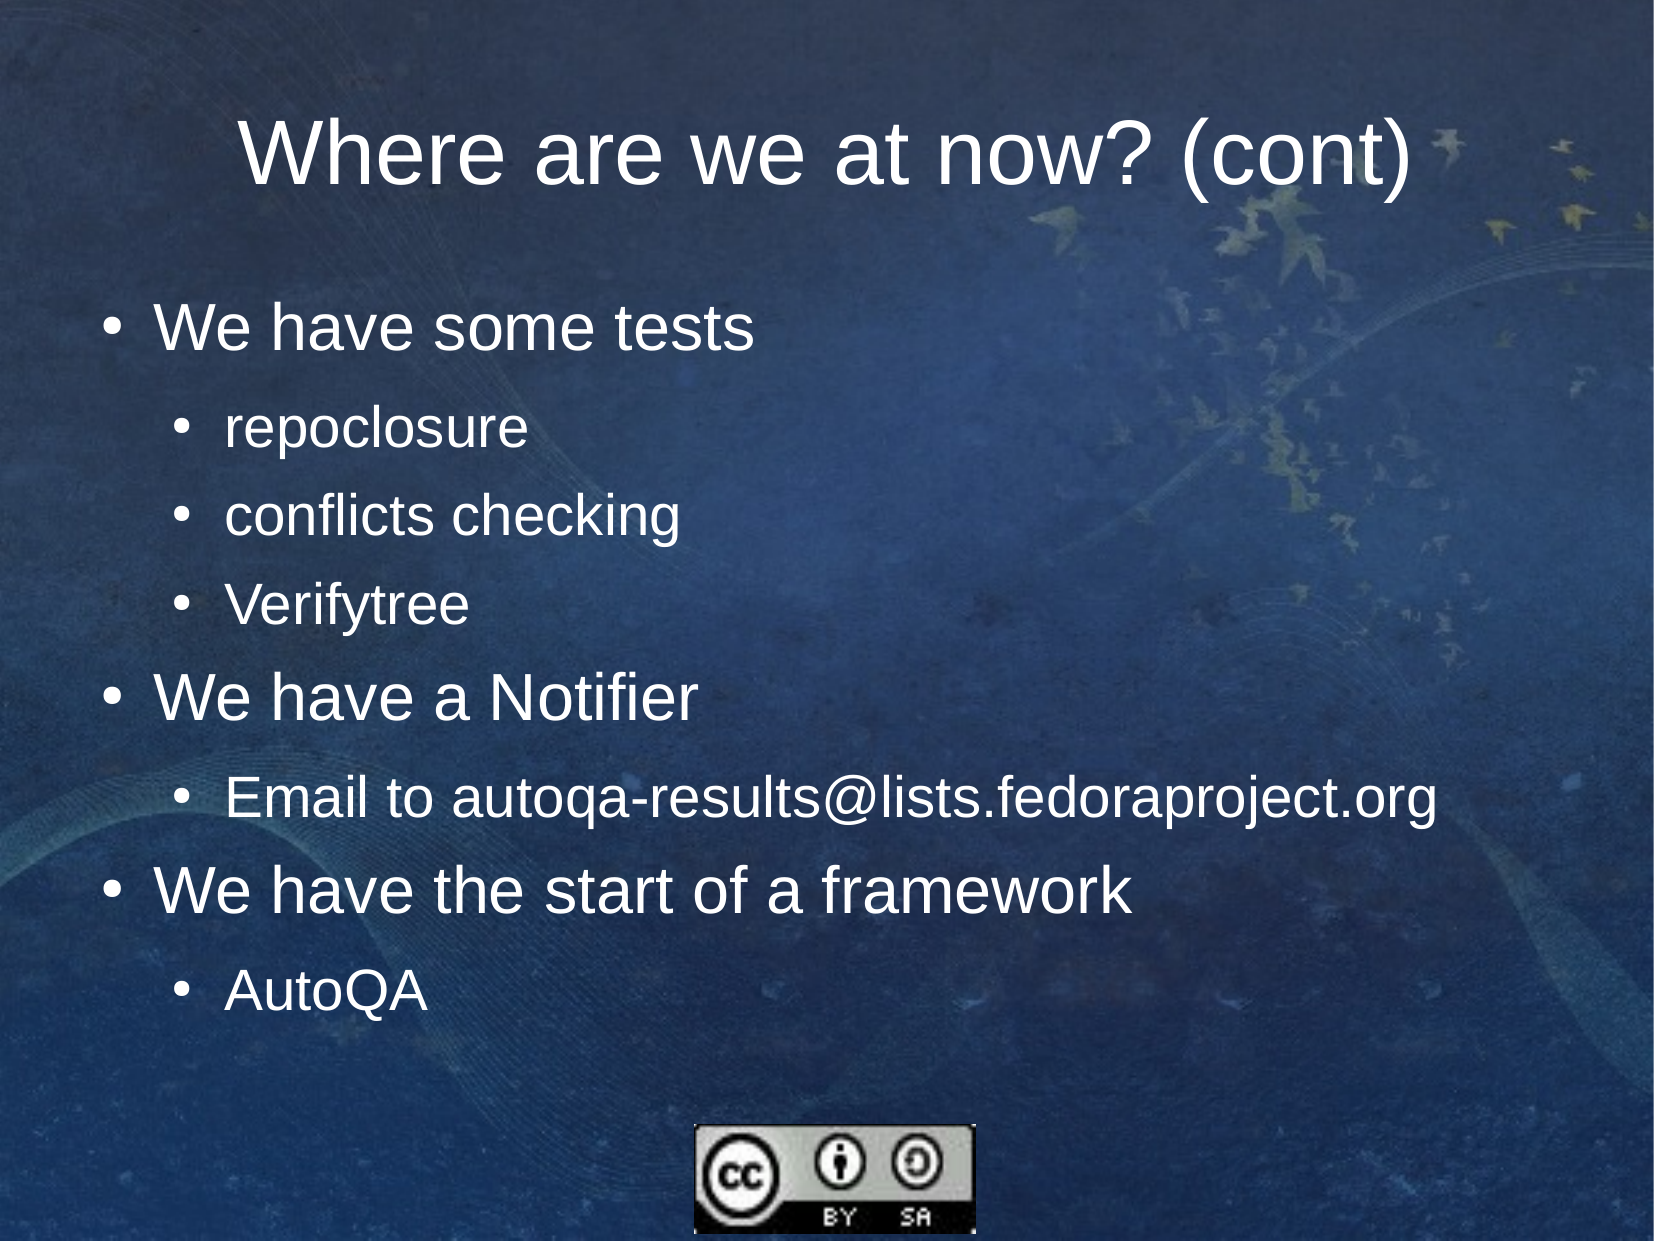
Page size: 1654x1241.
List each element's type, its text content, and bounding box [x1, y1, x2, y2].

list We have some tests repoclosure conflicts checking Verifytree We have a Notifier Email to autoqa-results@lists.fedoraproject.org We have the start of a framework AutoQA [82, 290, 1571, 1094]
picture [0, 0, 1654, 1241]
title Where are we at now? (cont) [82, 56, 1571, 250]
